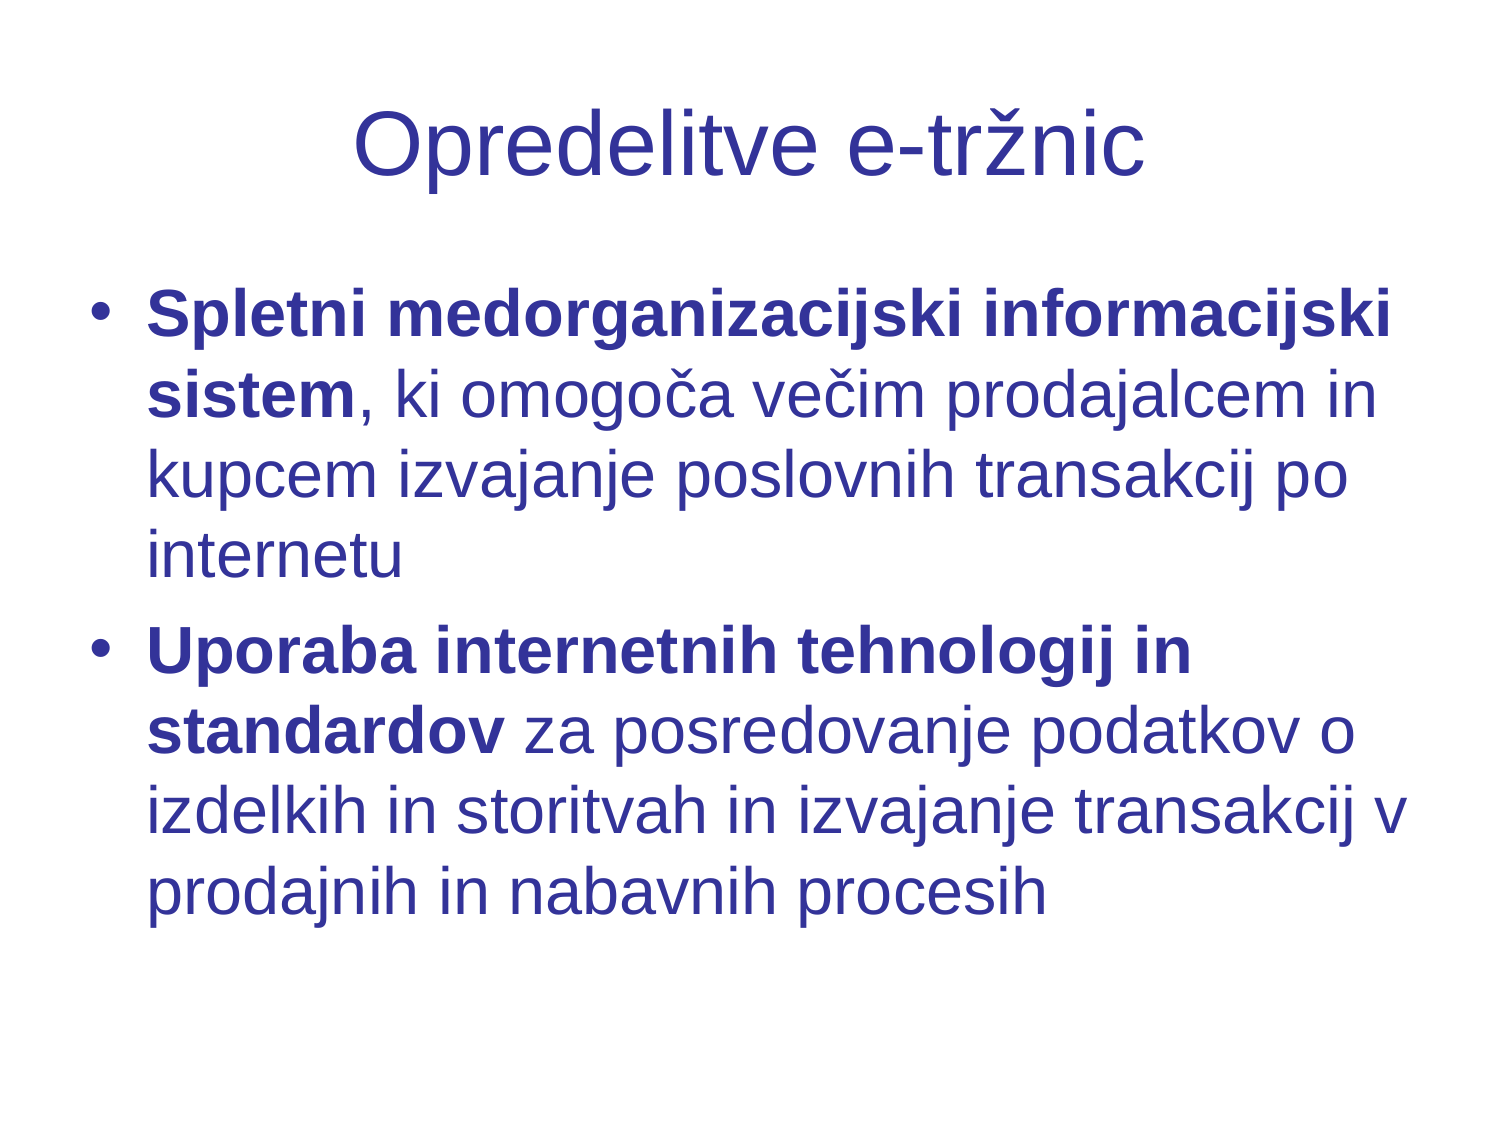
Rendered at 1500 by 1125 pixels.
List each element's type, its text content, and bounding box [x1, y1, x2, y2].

list Spletni medorganizacijski informacijski sistem, ki omogoča večim prodajalcem in kupcem izvajanje poslovnih transakcij po internetu Uporaba internetnih tehnologij in standardov za posredovanje podatkov o izdelkih in storitvah in izvajanje transakcij v prodajnih in nabavnih procesih [75, 262, 1426, 1125]
title Opredelitve e-tržnic [75, 45, 1426, 233]
